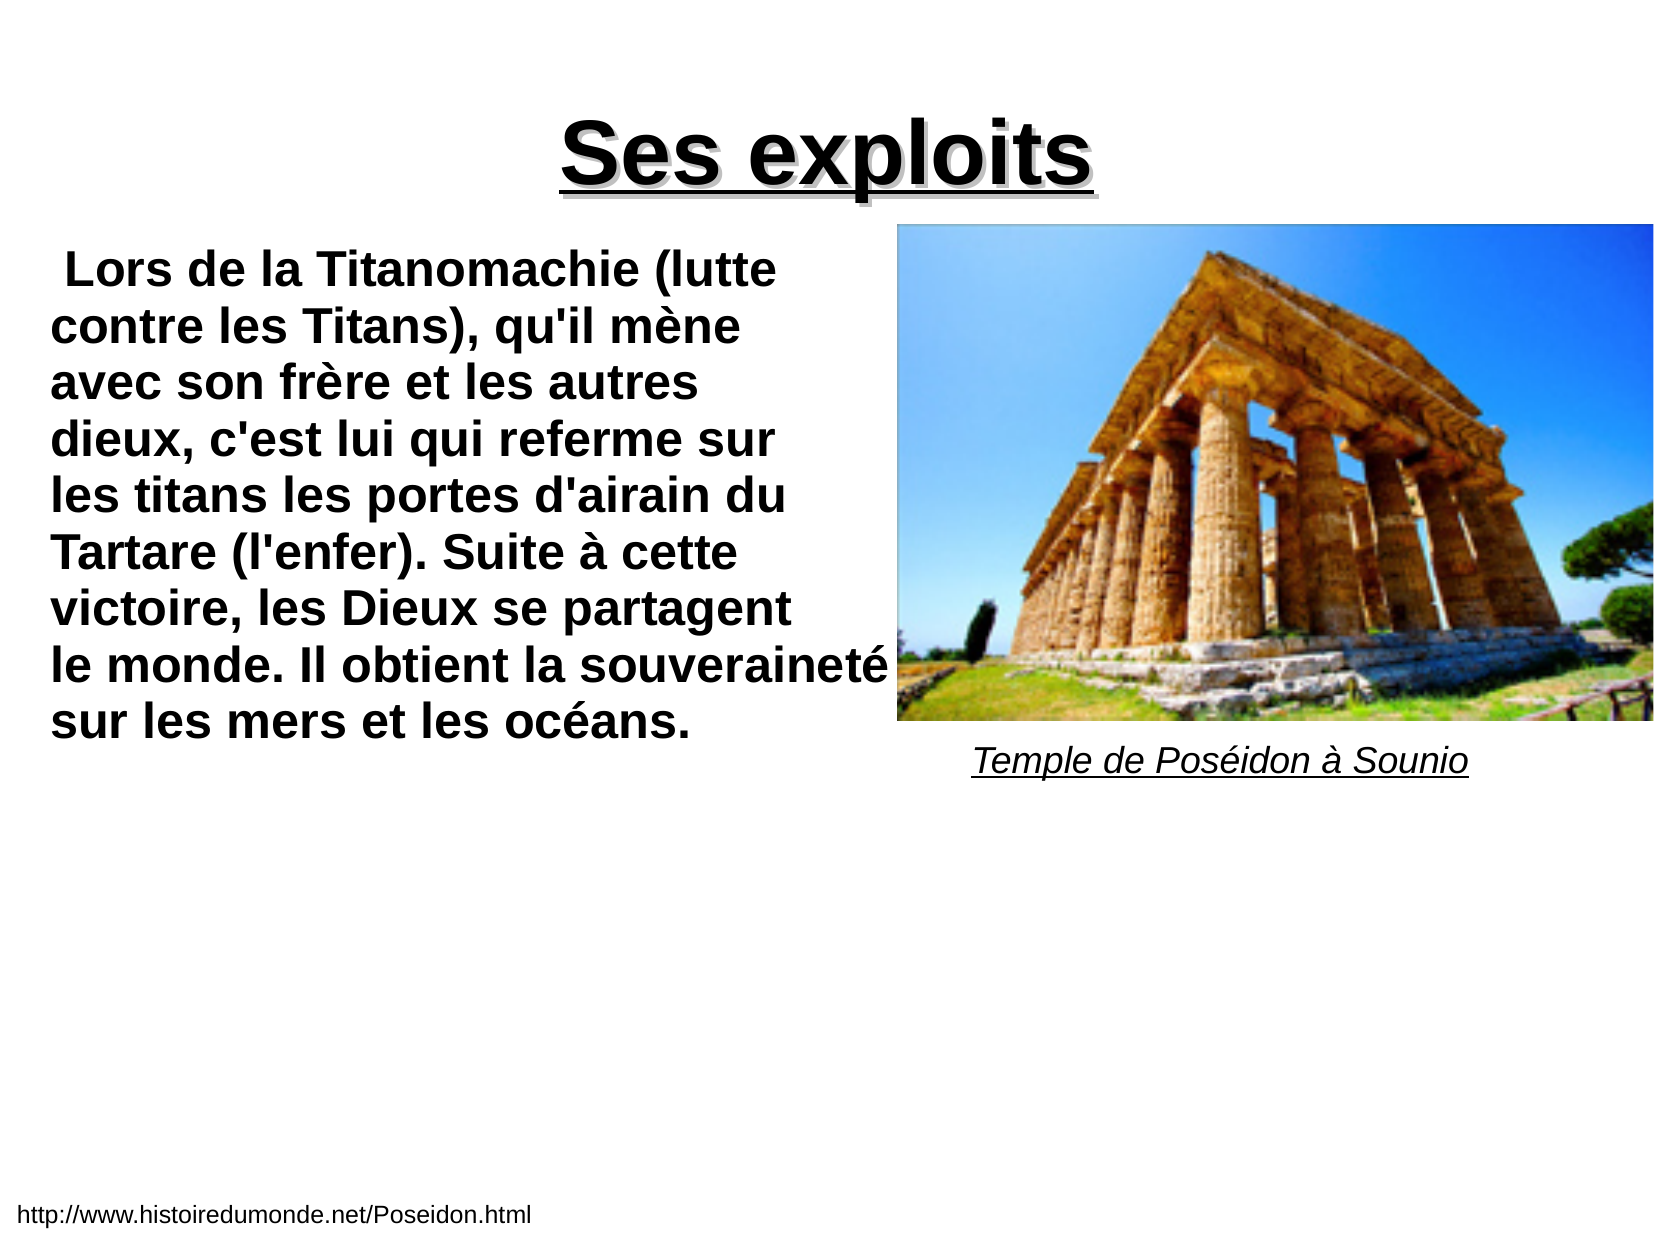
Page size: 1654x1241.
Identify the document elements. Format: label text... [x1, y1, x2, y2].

text_box Lors de la Titanomachie (lutte contre les Titans), qu'il mène avec son frère et les autres dieux, c'est lui qui referme sur les titans les portes d'airain du Tartare (l'enfer). Suite à cette victoire, les Dieux se partagent le monde. Il obtient la souveraineté sur les mers et les océans. [35, 233, 1571, 767]
picture [897, 224, 1654, 721]
text_box Temple de Poséidon à Sounio [956, 732, 1560, 789]
title Ses exploits [82, 49, 1571, 233]
text_box http://www.histoiredumonde.net/Poseidon.html [2, 1192, 877, 1236]
